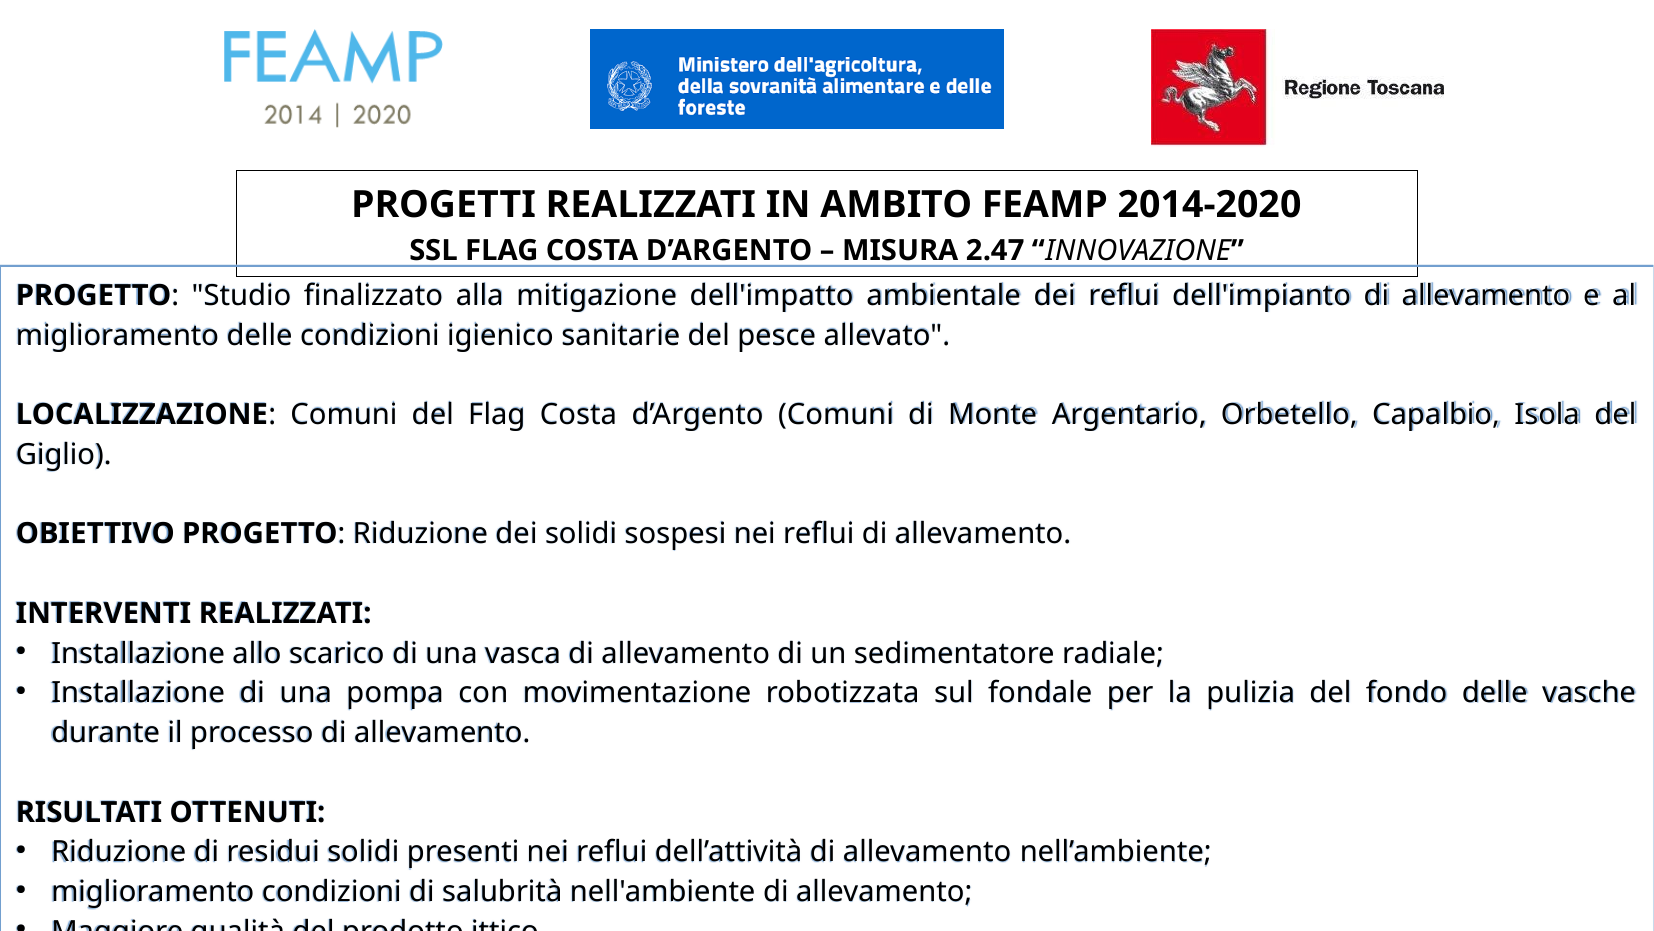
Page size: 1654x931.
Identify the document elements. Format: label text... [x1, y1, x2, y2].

picture [1151, 29, 1452, 148]
text_box PROGETTO: "Studio finalizzato alla mitigazione dell'impatto ambientale dei reflui dell'impianto di allevamento e al miglioramento delle condizioni igienico sanitarie del pesce allevato". LOCALIZZAZIONE: Comuni del Flag Costa d’Argento (Comuni di Monte Argentario, Orbetello, Capalbio, Isola del Giglio). OBIETTIVO PROGETTO: Riduzione dei solidi sospesi nei reflui di allevamento. INTERVENTI REALIZZATI: Installazione allo scarico di una vasca di allevamento di un sedimentatore radiale; Installazione di una pompa con movimentazione robotizzata sul fondale per la pulizia del fondo delle vasche durante il processo di allevamento. RISULTATI OTTENUTI: Riduzione di residui solidi presenti nei reflui dell’attività di allevamento nell’ambiente; miglioramento condizioni di salubrità nell'ambiente di allevamento; Maggiore qualità del prodotto ittico. [0, 265, 1654, 916]
text_box PROGETTI REALIZZATI IN AMBITO FEAMP 2014-2020 SSL FLAG COSTA D’ARGENTO – MISURA 2.47 “INNOVAZIONE” [236, 170, 1418, 264]
picture [224, 29, 443, 128]
picture [590, 29, 1004, 129]
